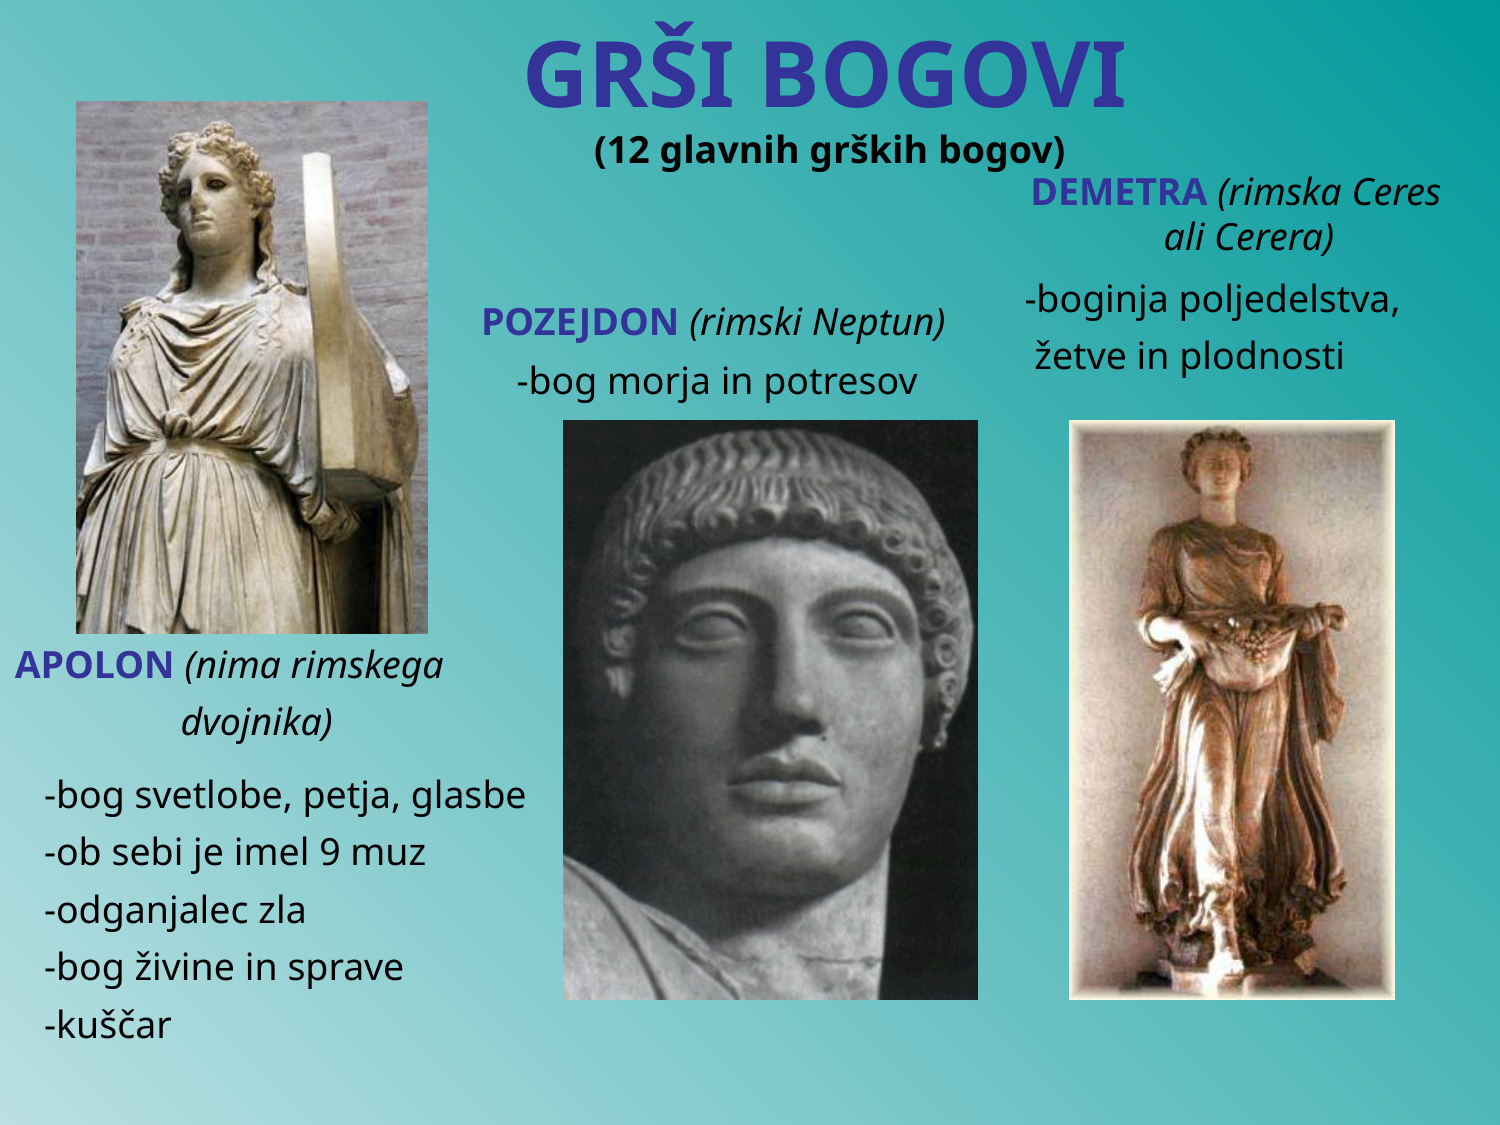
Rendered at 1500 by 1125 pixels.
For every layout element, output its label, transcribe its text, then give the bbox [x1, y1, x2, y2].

picture [563, 420, 978, 1000]
picture [1069, 420, 1395, 1000]
text_box -boginja poljedelstva, žetve in plodnosti [1009, 267, 1471, 385]
text_box -bog morja in potresov [501, 349, 998, 468]
text_box DEMETRA (rimska Ceres ali Cerera) [1015, 160, 1500, 266]
text_box POZEJDON (rimski Neptun) [466, 290, 1009, 351]
text_box -bog svetlobe, petja, glasbe -ob sebi je imel 9 muz -odganjalec zla -bog živine in sprave -kuščar [29, 763, 573, 1054]
text_box APOLON (nima rimskega dvojnika) [0, 633, 491, 751]
picture [76, 101, 428, 634]
text_box GRŠI BOGOVI (12 glavnih grških bogov) [149, 0, 1500, 188]
